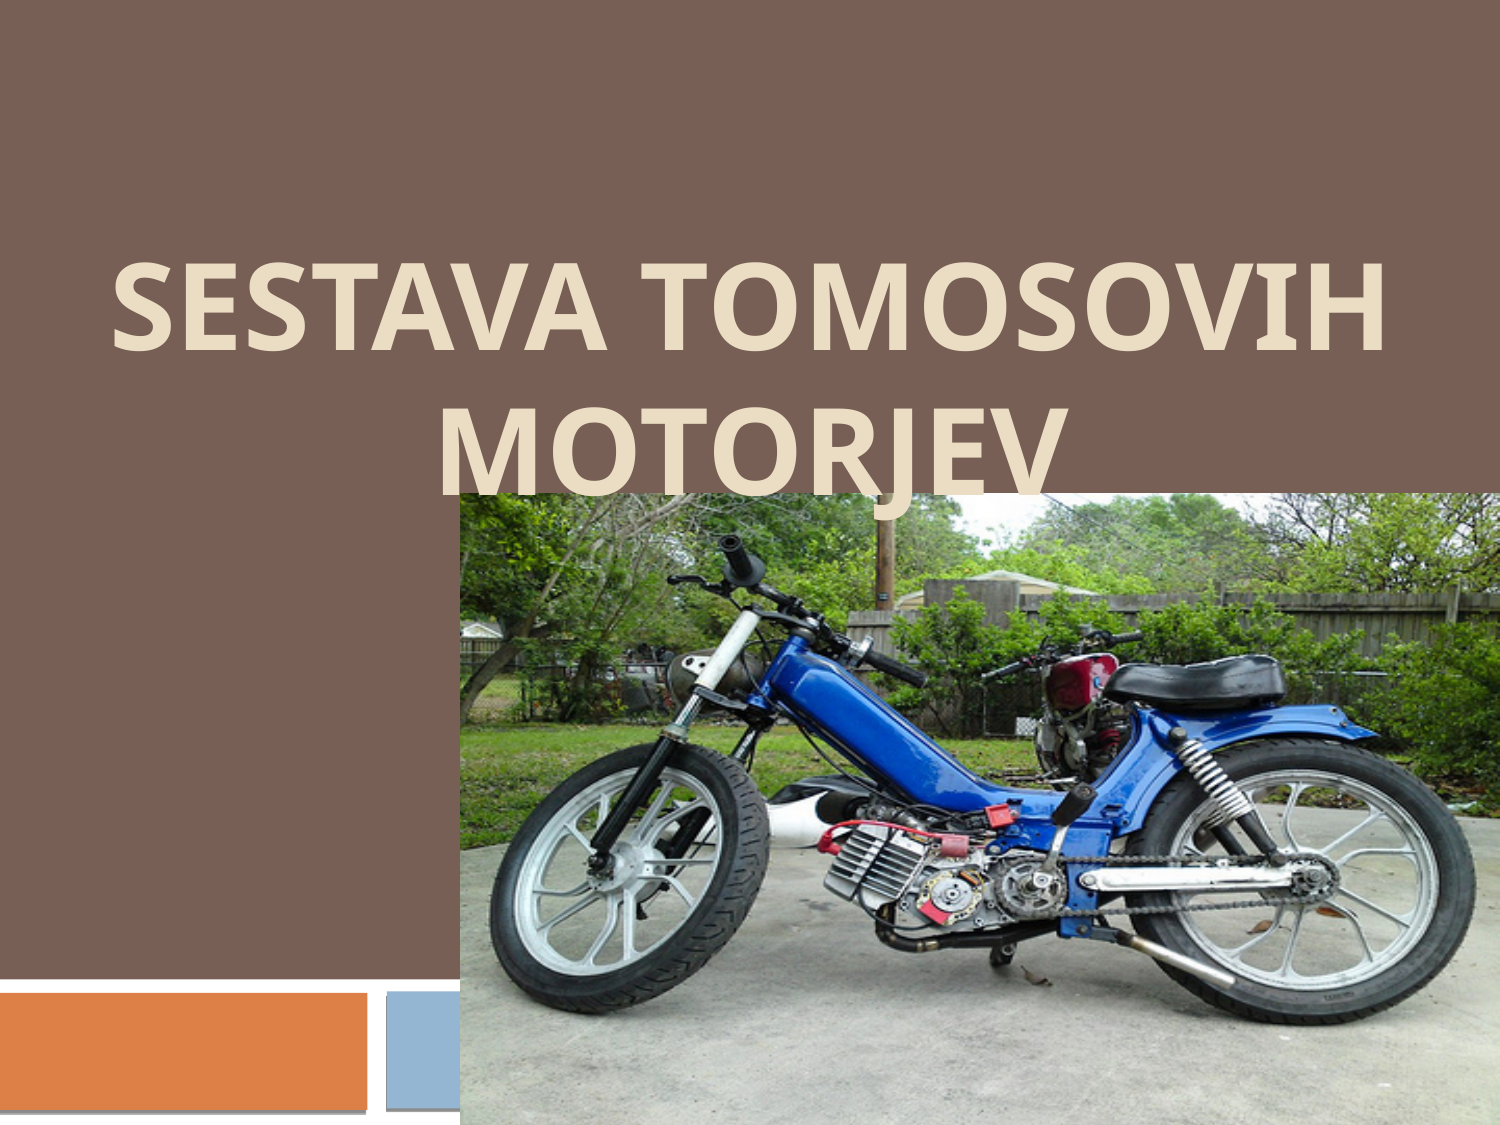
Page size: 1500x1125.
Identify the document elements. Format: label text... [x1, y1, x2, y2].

title SESTAVA TOMOSOVIH MOTORJEV [88, 90, 1415, 528]
picture [460, 493, 1500, 1125]
